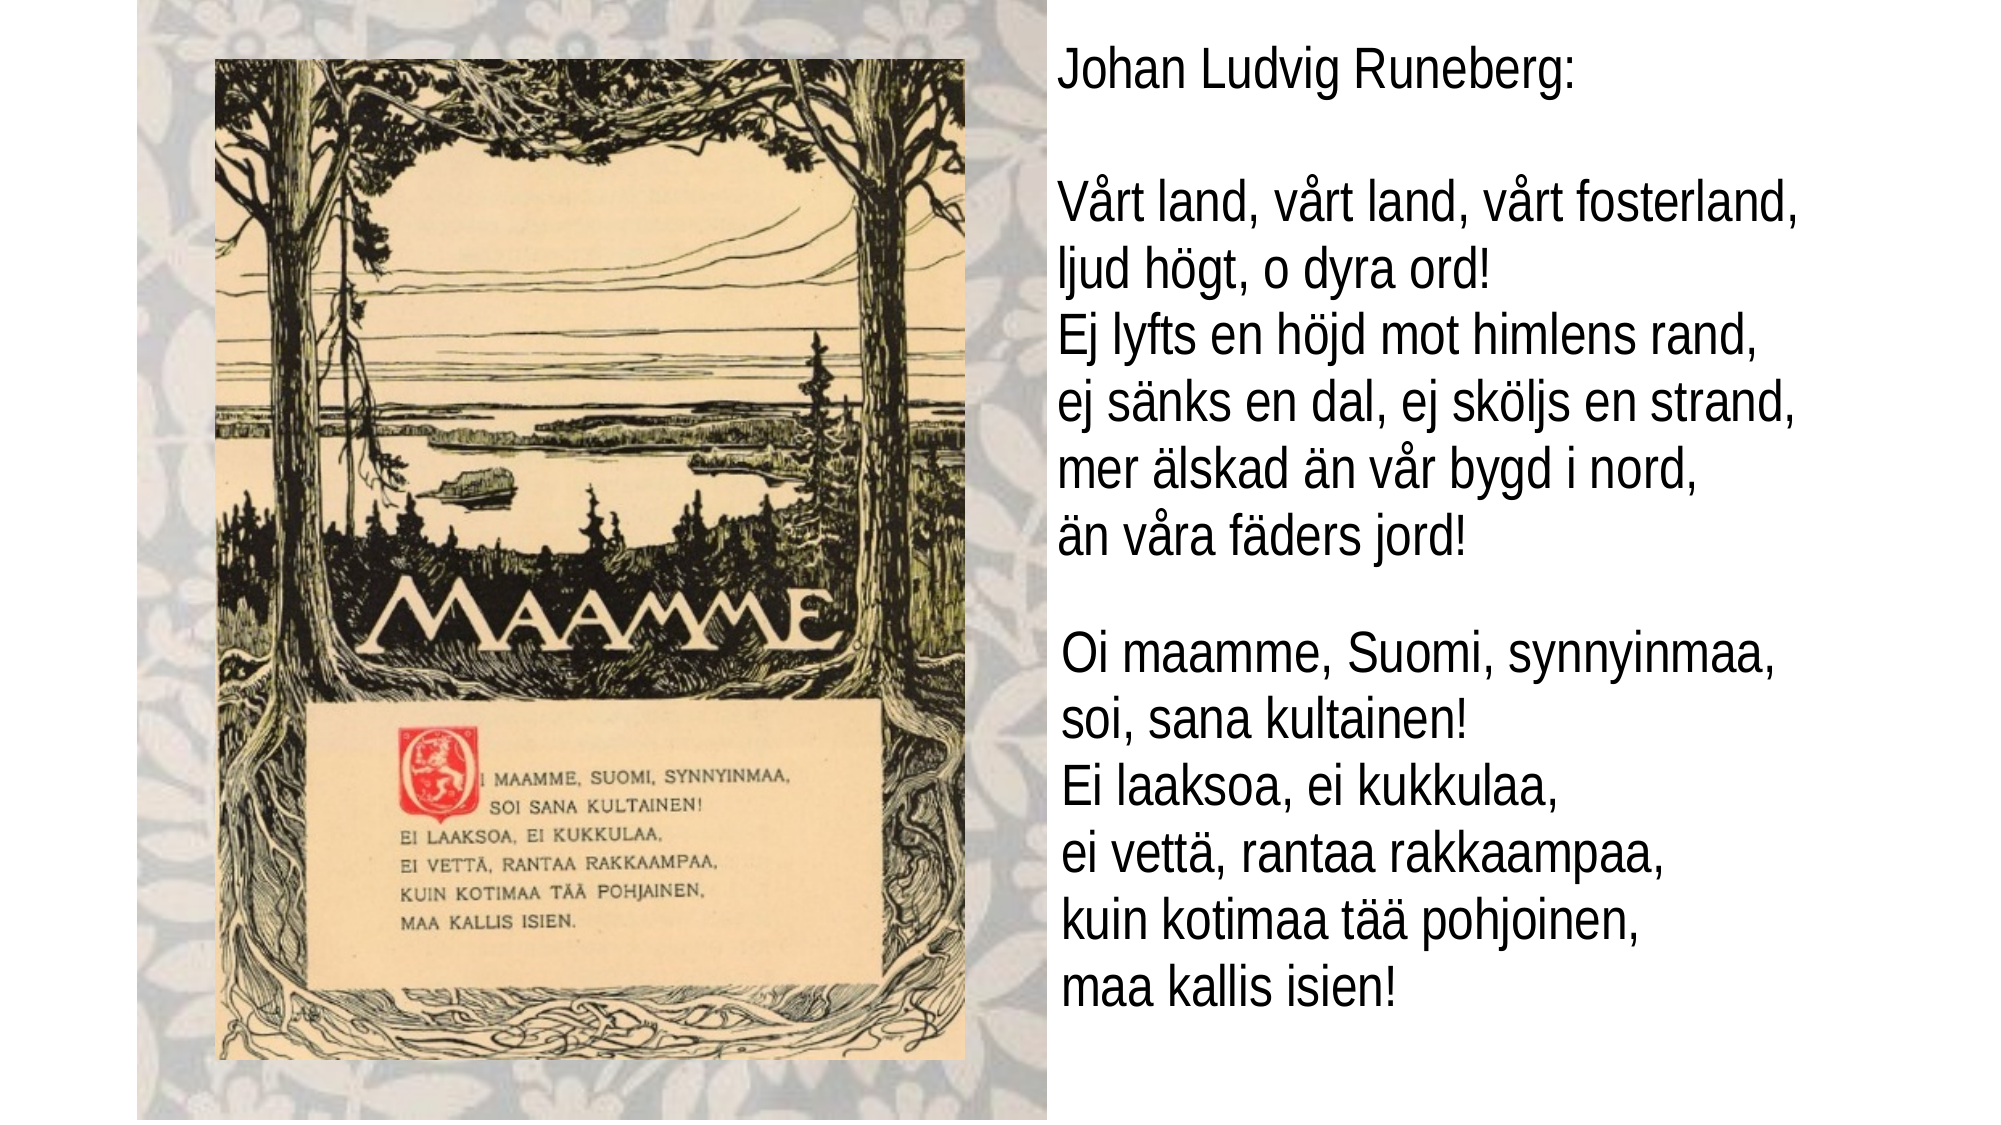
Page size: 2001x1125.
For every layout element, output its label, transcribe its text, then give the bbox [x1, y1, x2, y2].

text_box Oi maamme, Suomi, synnyinmaa, soi, sana kultainen! Ei laaksoa, ei kukkulaa, ei vettä, rantaa rakkaampaa, kuin kotimaa tää pohjoinen, maa kallis isien! [1046, 610, 1792, 1026]
picture [137, 0, 1047, 1120]
text_box Johan Ludvig Runeberg: Vårt land, vårt land, vårt fosterland, ljud högt, o dyra ord! Ej lyfts en höjd mot himlens rand, ej sänks en dal, ej sköljs en strand, mer älskad än vår bygd i nord, än våra fäders jord! [1042, 26, 1815, 576]
